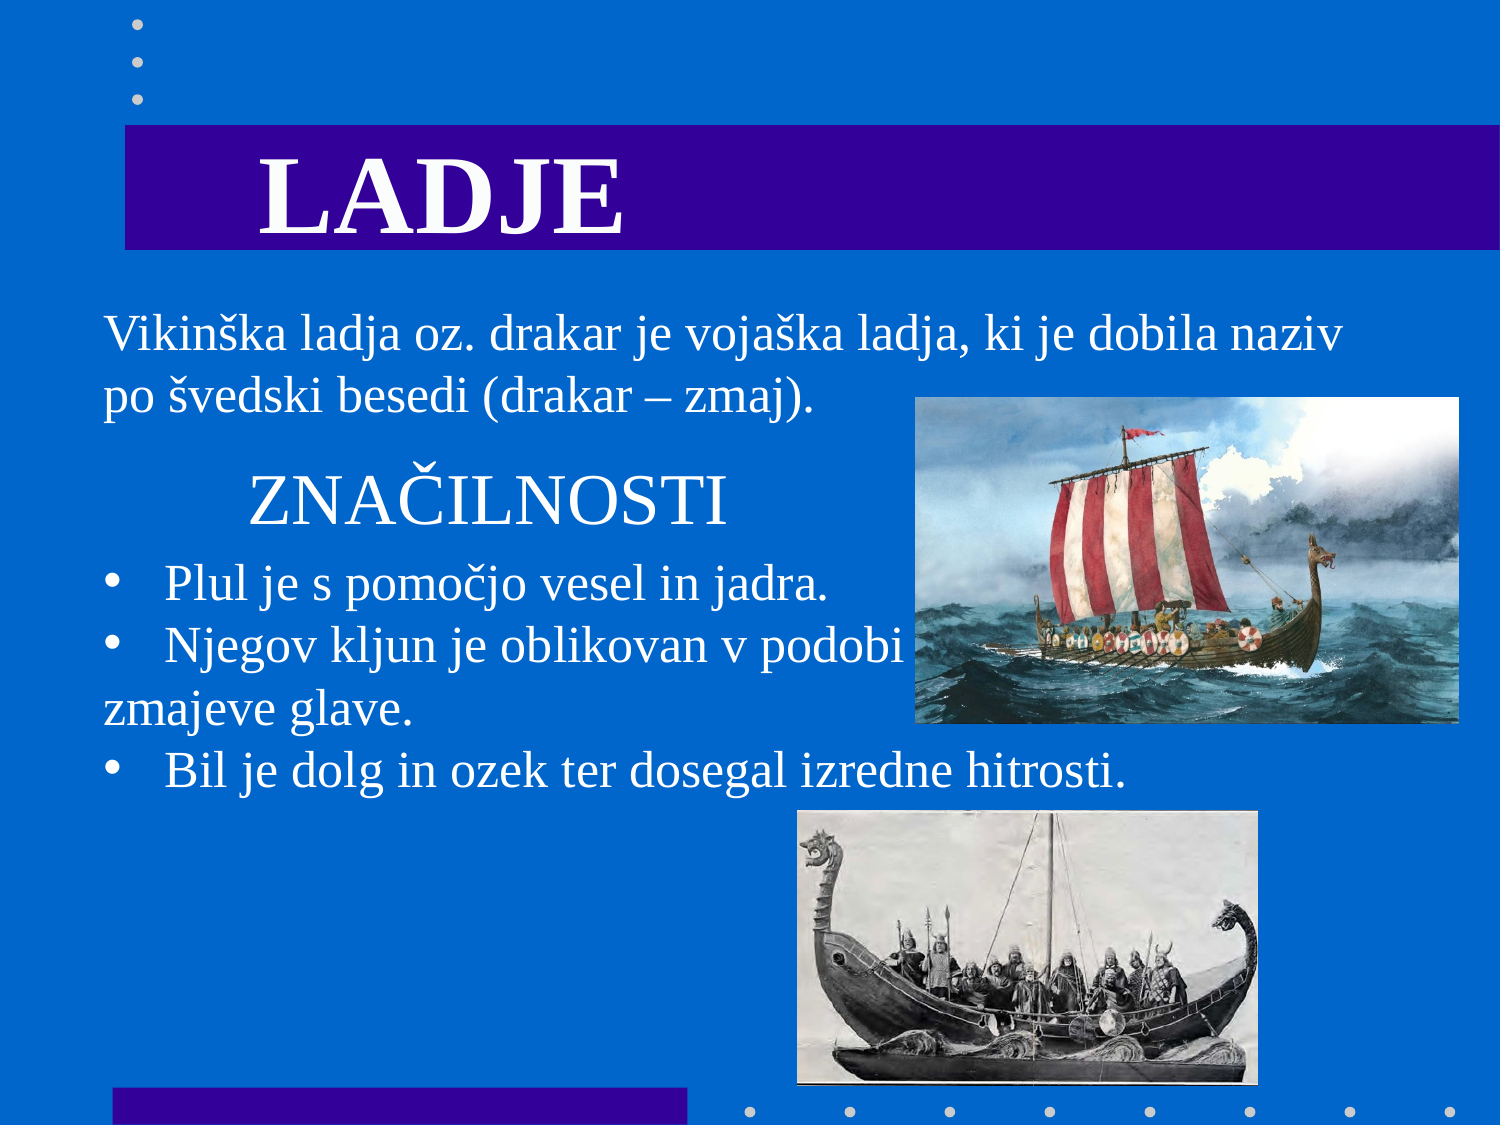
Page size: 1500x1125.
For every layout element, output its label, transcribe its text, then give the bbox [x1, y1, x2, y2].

picture [1412, 397, 1459, 724]
text_box Vikinška ladja oz. drakar je vojaška ladja, ki je dobila naziv po švedski besedi (drakar – zmaj). Plul je s pomočjo vesel in jadra. Njegov kljun je oblikovan v podobi zmajeve glave. Bil je dolg in ozek ter dosegal izredne hitrosti. [88, 290, 1412, 806]
text_box LADJE [244, 113, 643, 264]
picture [797, 810, 1258, 1086]
